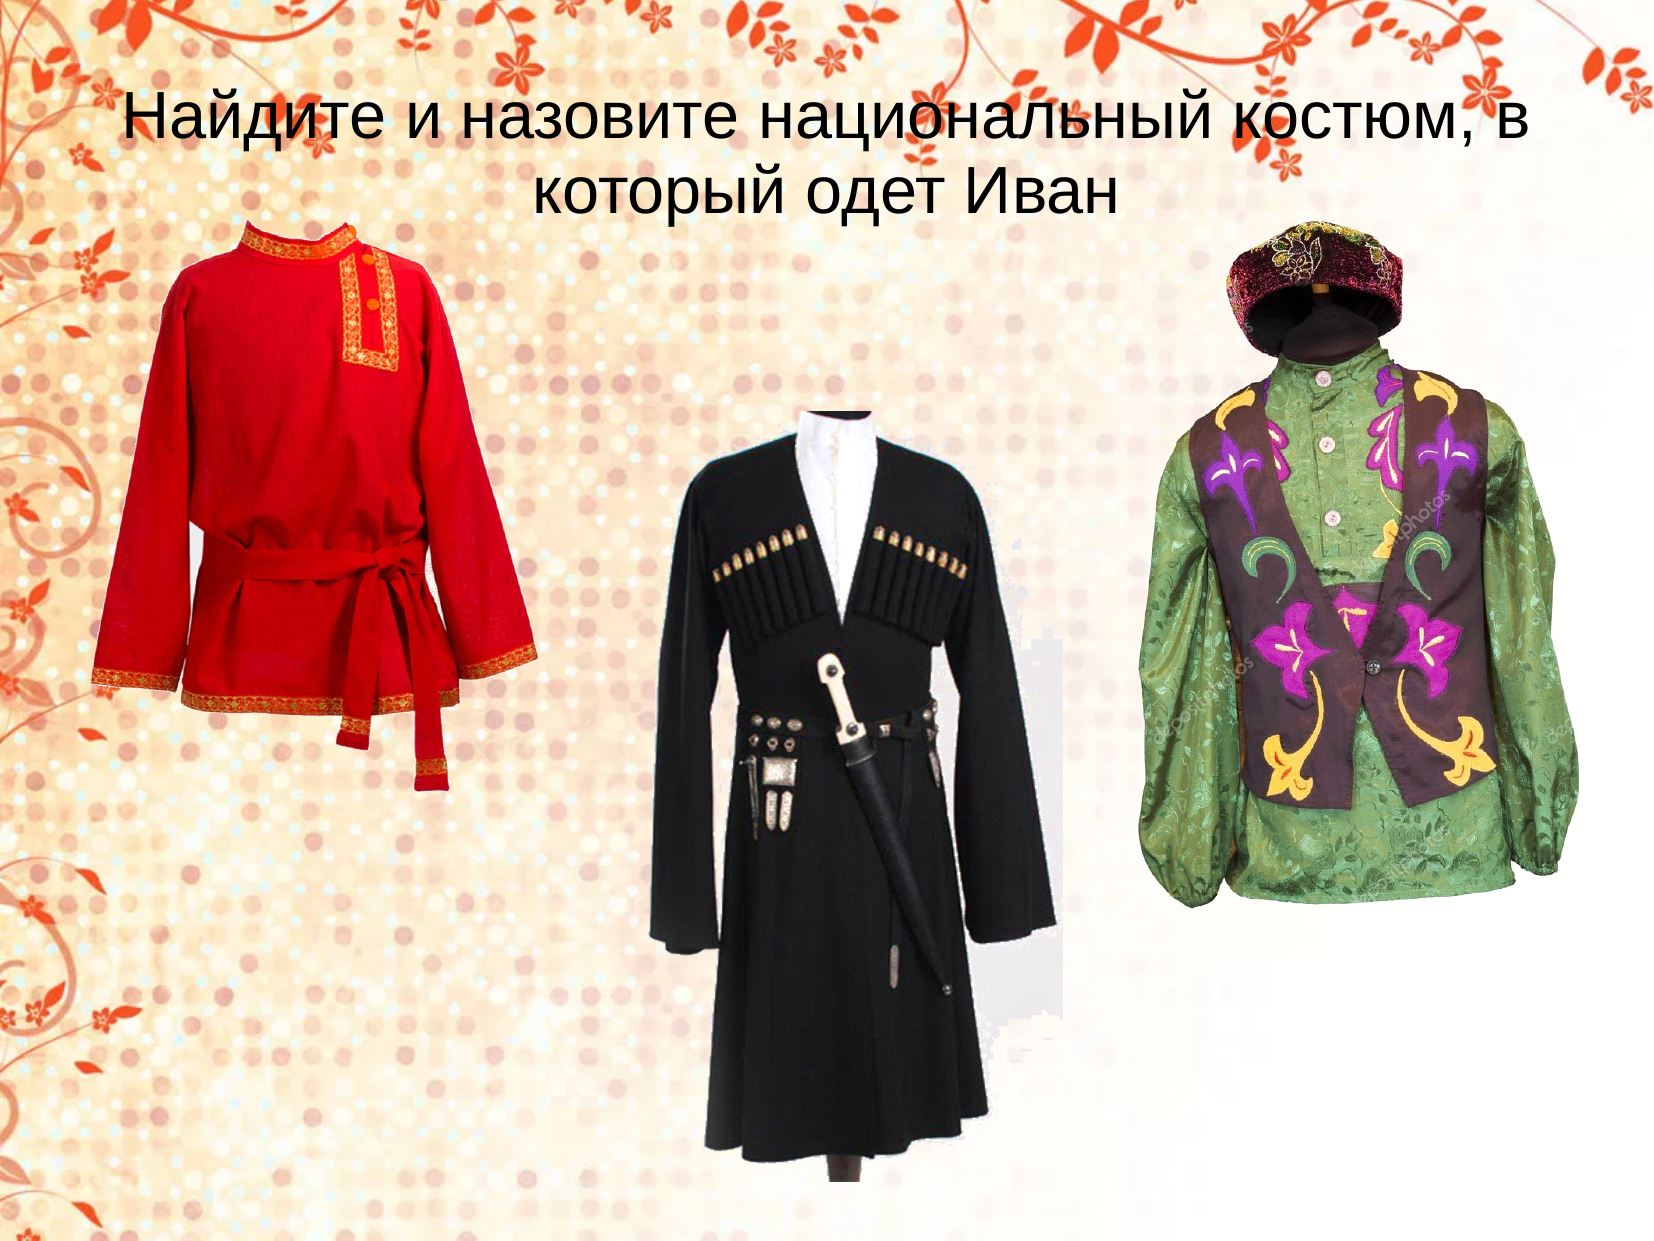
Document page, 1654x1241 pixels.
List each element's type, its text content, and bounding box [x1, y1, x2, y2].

title Найдите и назовите национальный костюм, в который одет Иван [82, 49, 1571, 257]
picture [0, 0, 1654, 1241]
